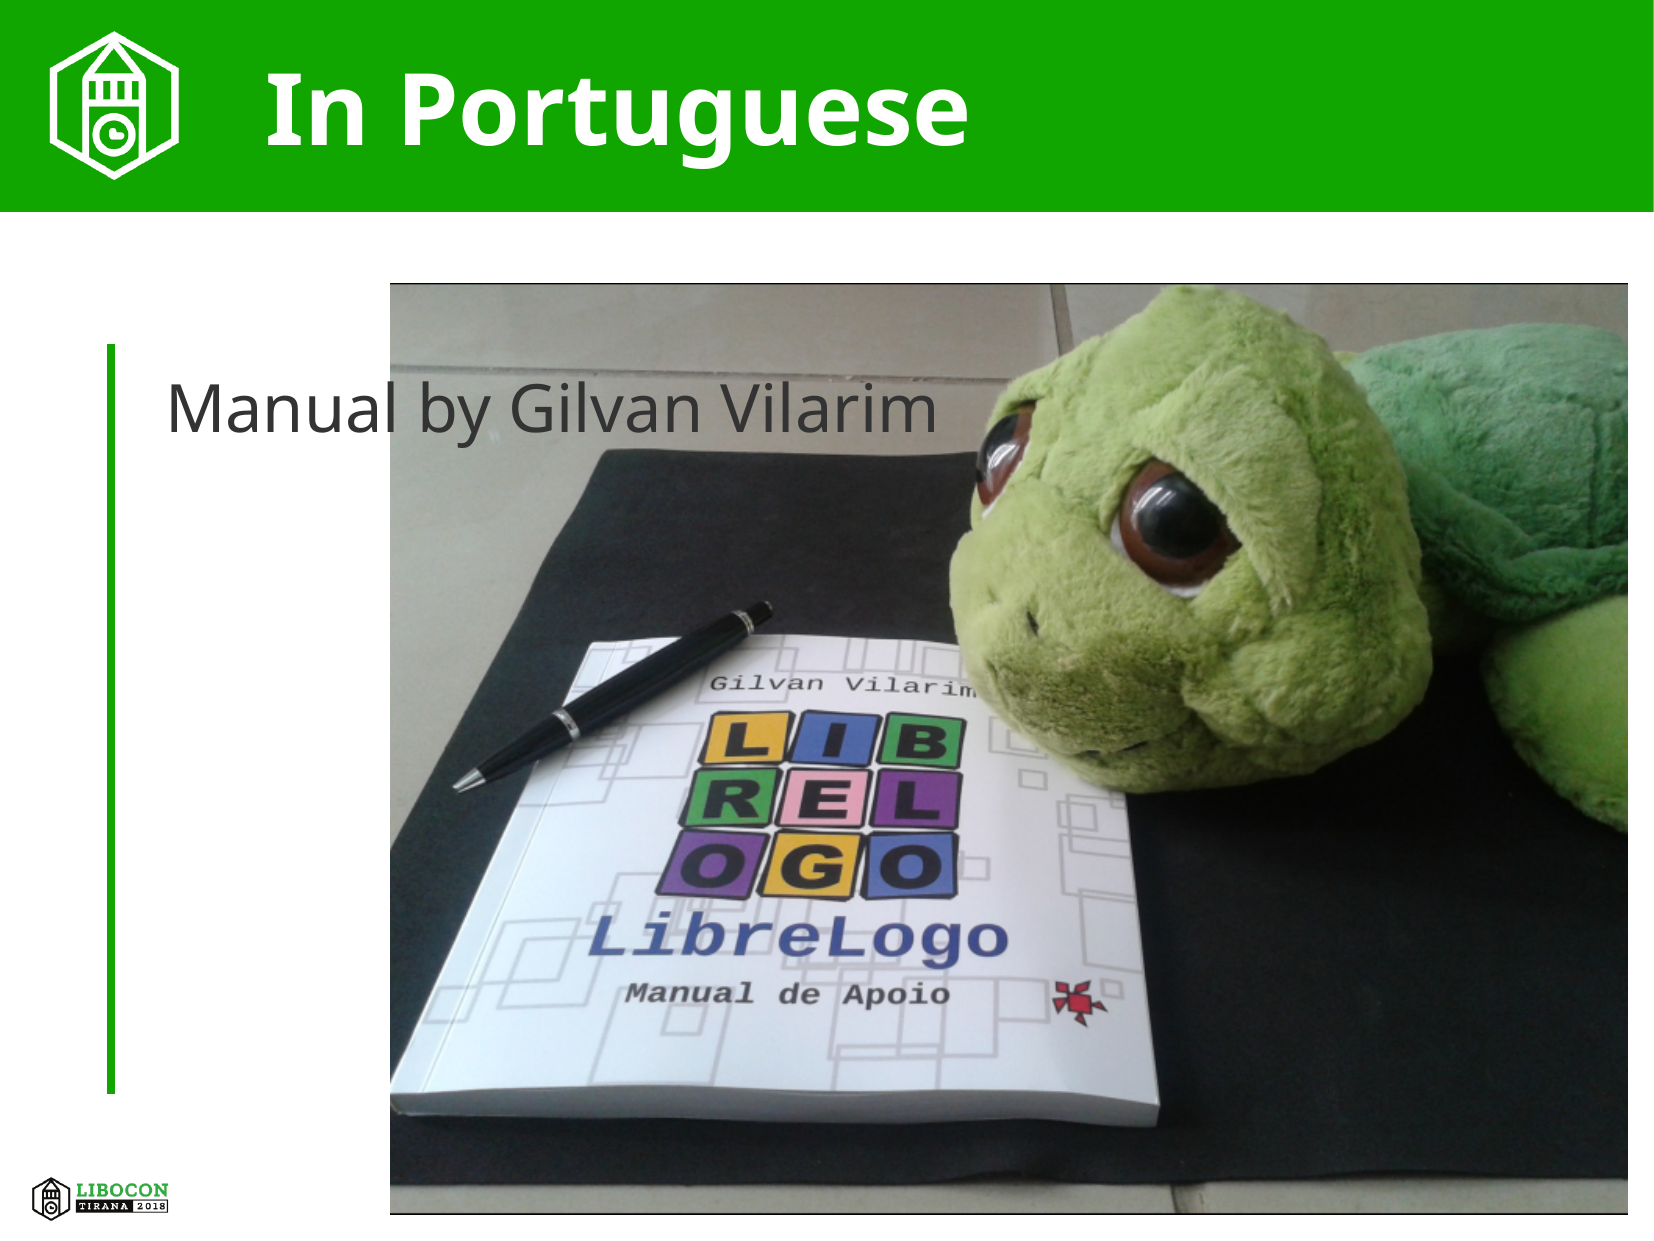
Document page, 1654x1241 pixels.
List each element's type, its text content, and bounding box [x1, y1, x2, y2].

list Manual by Gilvan Vilarim [165, 360, 1546, 1081]
picture [0, 0, 1654, 1241]
title In Portuguese [265, 0, 1621, 223]
